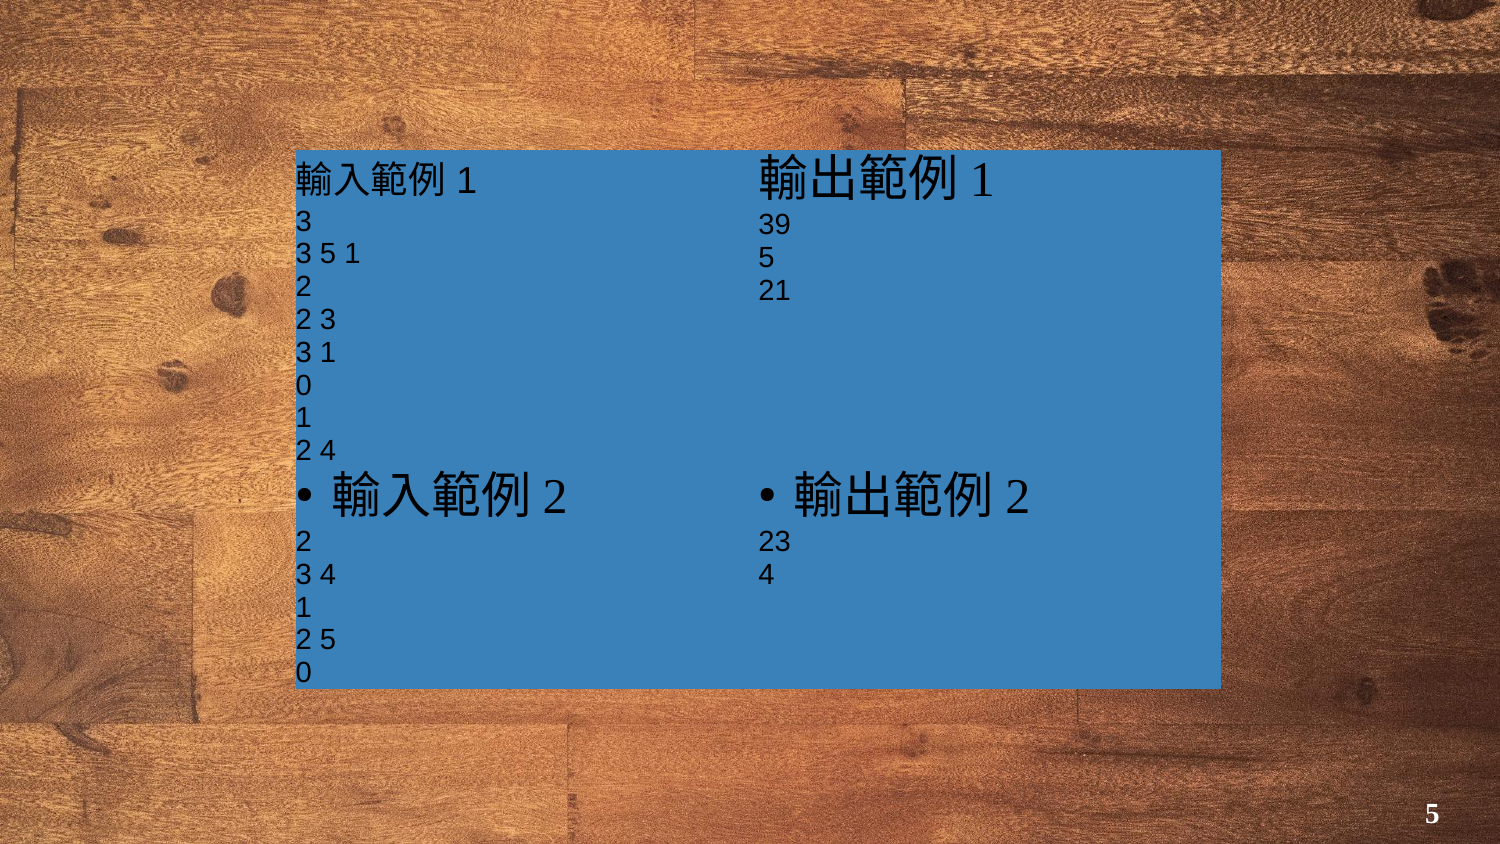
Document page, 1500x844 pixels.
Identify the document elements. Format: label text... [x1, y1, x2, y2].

table_header 輸出範例1 39 5 21 [758, 150, 1221, 467]
slide_number 5 [1410, 779, 1500, 844]
table_cell 輸入範例2 2 3 4 1 2 5 0 [296, 467, 758, 689]
table_header 輸入範例1 3 3 5 1 2 2 3 3 1 0 1 2 4 [296, 150, 758, 467]
table_cell 輸出範例2 23 4 [758, 467, 1221, 689]
